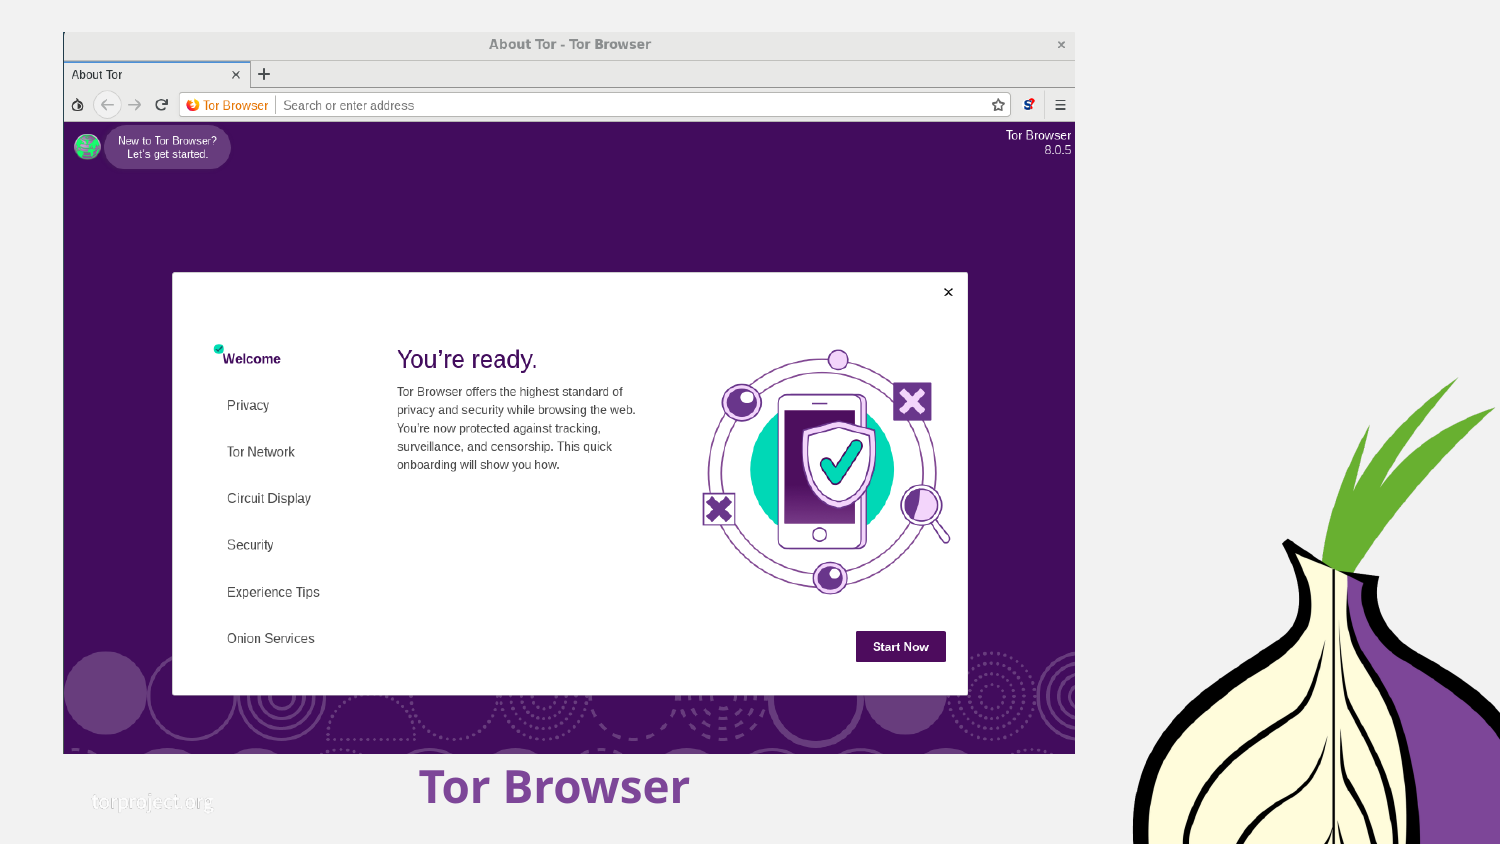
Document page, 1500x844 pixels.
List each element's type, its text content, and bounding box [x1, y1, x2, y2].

picture [63, 32, 1075, 754]
text_box Tor Browser [45, 705, 1029, 844]
picture [1122, 377, 1500, 844]
